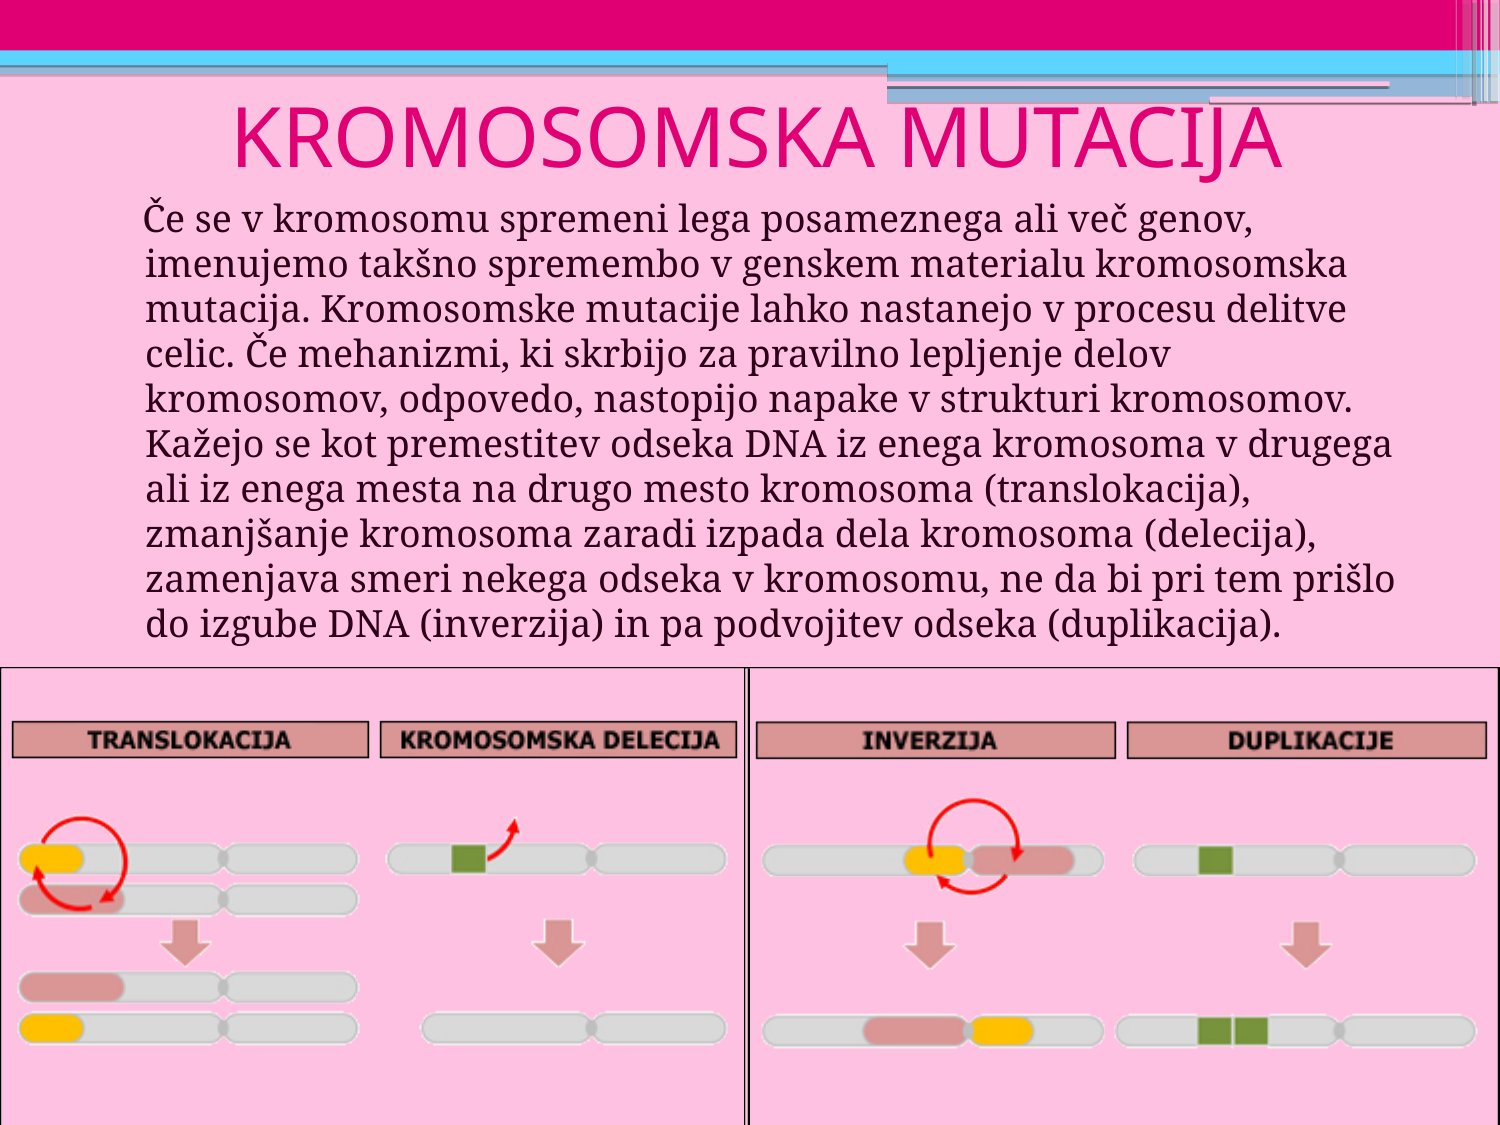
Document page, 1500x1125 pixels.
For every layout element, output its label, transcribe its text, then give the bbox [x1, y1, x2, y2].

list Če se v kromosomu spremeni lega posameznega ali več genov, imenujemo takšno spremembo v genskem materialu kromosomska mutacija. Kromosomske mutacije lahko nastanejo v procesu delitve celic. Če mehanizmi, ki skrbijo za pravilno lepljenje delov kromosomov, odpovedo, nastopijo napake v strukturi kromosomov. Kažejo se kot premestitev odseka DNA iz enega kromosoma v drugega ali iz enega mesta na drugo mesto kromosoma (translokacija), zmanjšanje kromosoma zaradi izpada dela kromosoma (delecija), zamenjava smeri nekega odseka v kromosomu, ne da bi pri tem prišlo do izgube DNA (inverzija) in pa podvojitev odseka (duplikacija). [70, 187, 1421, 667]
picture [0, 667, 1500, 1125]
title KROMOSOMSKA MUTACIJA [82, 46, 1432, 222]
